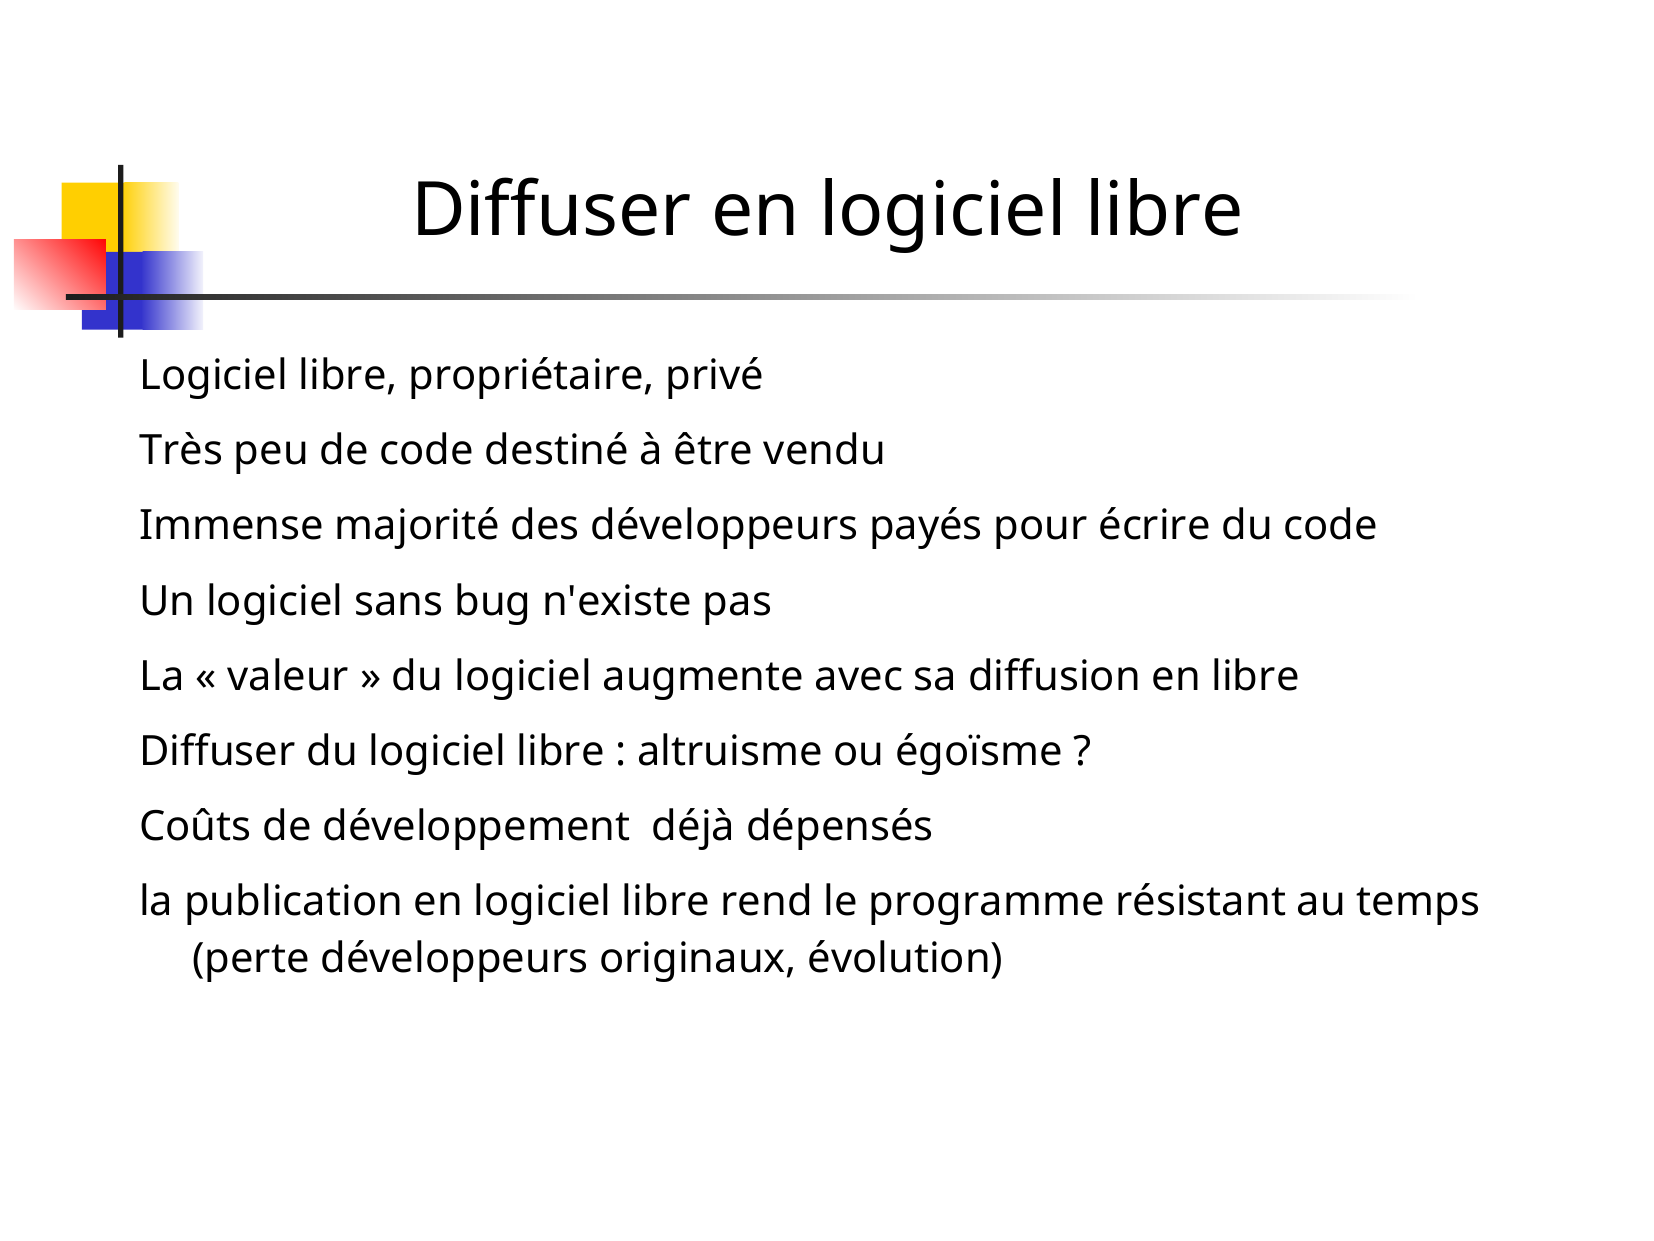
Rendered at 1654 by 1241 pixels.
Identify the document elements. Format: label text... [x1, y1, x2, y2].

list Logiciel libre, propriétaire, privé Très peu de code destiné à être vendu Immense majorité des développeurs payés pour écrire du code Un logiciel sans bug n'existe pas La « valeur » du logiciel augmente avec sa diffusion en libre Diffuser du logiciel libre : altruisme ou égoïsme ? Coûts de développement déjà dépensés la publication en logiciel libre rend le programme résistant au temps (perte développeurs originaux, évolution) [121, 344, 1534, 1127]
title Diffuser en logiciel libre [121, 102, 1534, 311]
